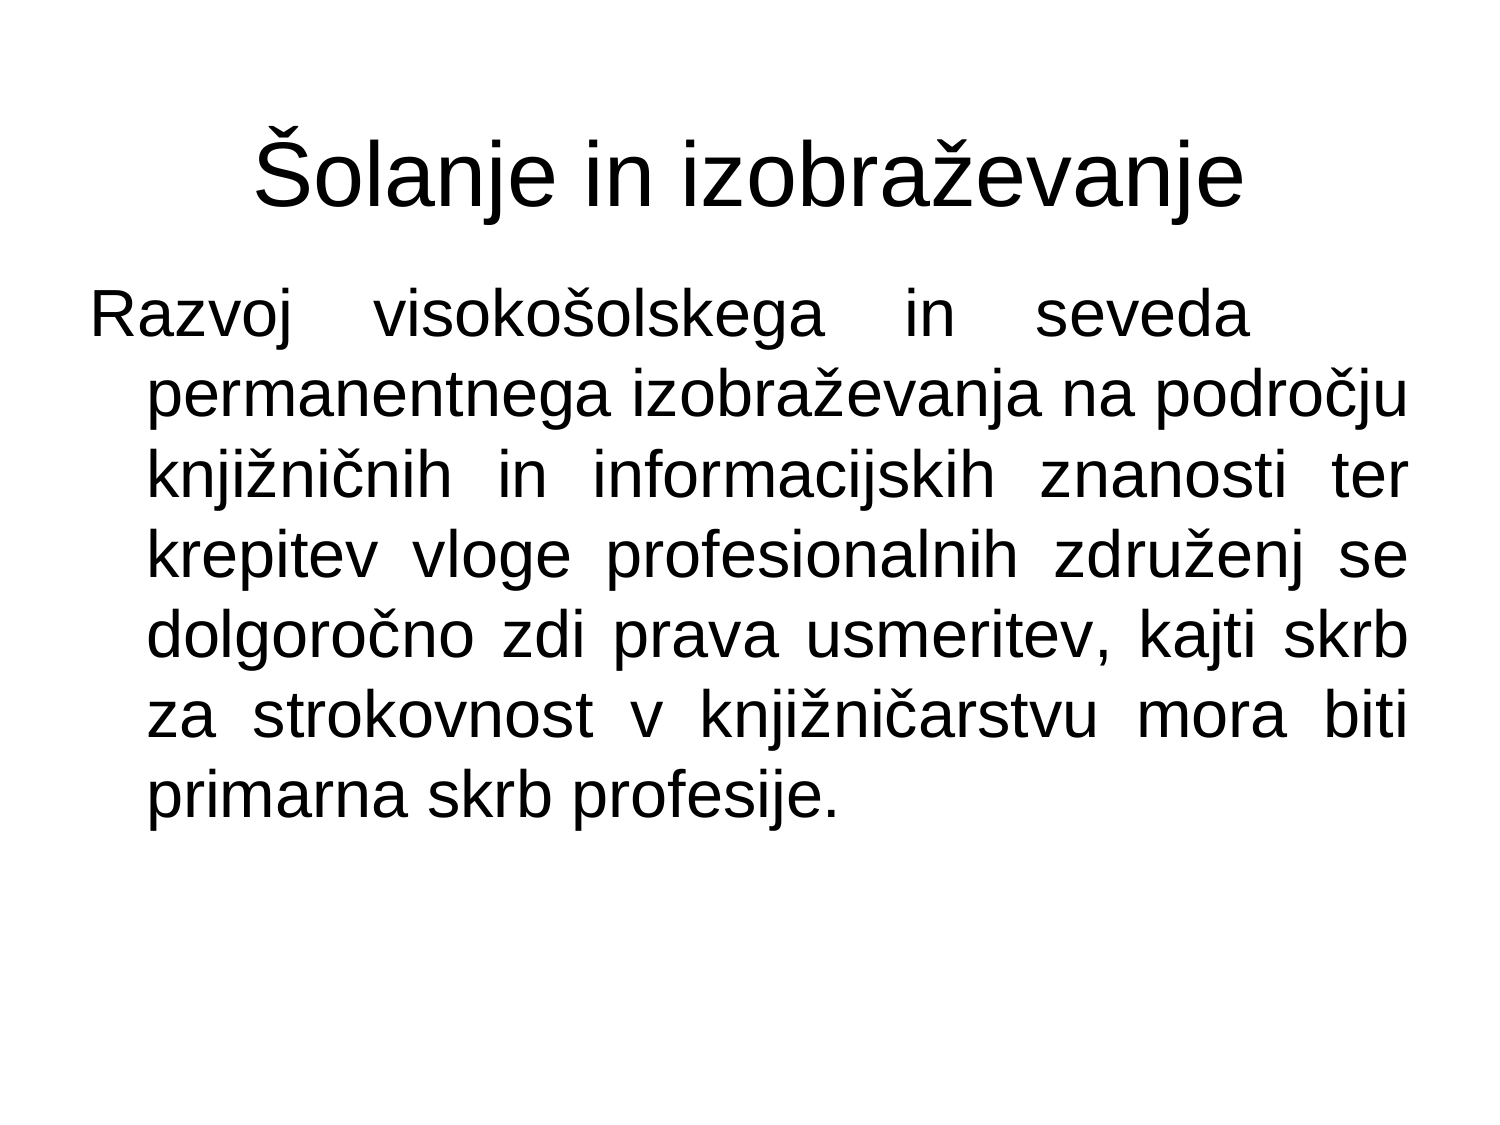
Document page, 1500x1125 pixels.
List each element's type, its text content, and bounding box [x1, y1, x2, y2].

list Razvoj visokošolskega in seveda permanentnega izobraževanja na področju knjižničnih in informacijskih znanosti ter krepitev vloge profesionalnih združenj se dolgoročno zdi prava usmeritev, kajti skrb za strokovnost v knjižničarstvu mora biti primarna skrb profesije. [75, 262, 1426, 1006]
title Šolanje in izobraževanje [75, 25, 1426, 233]
